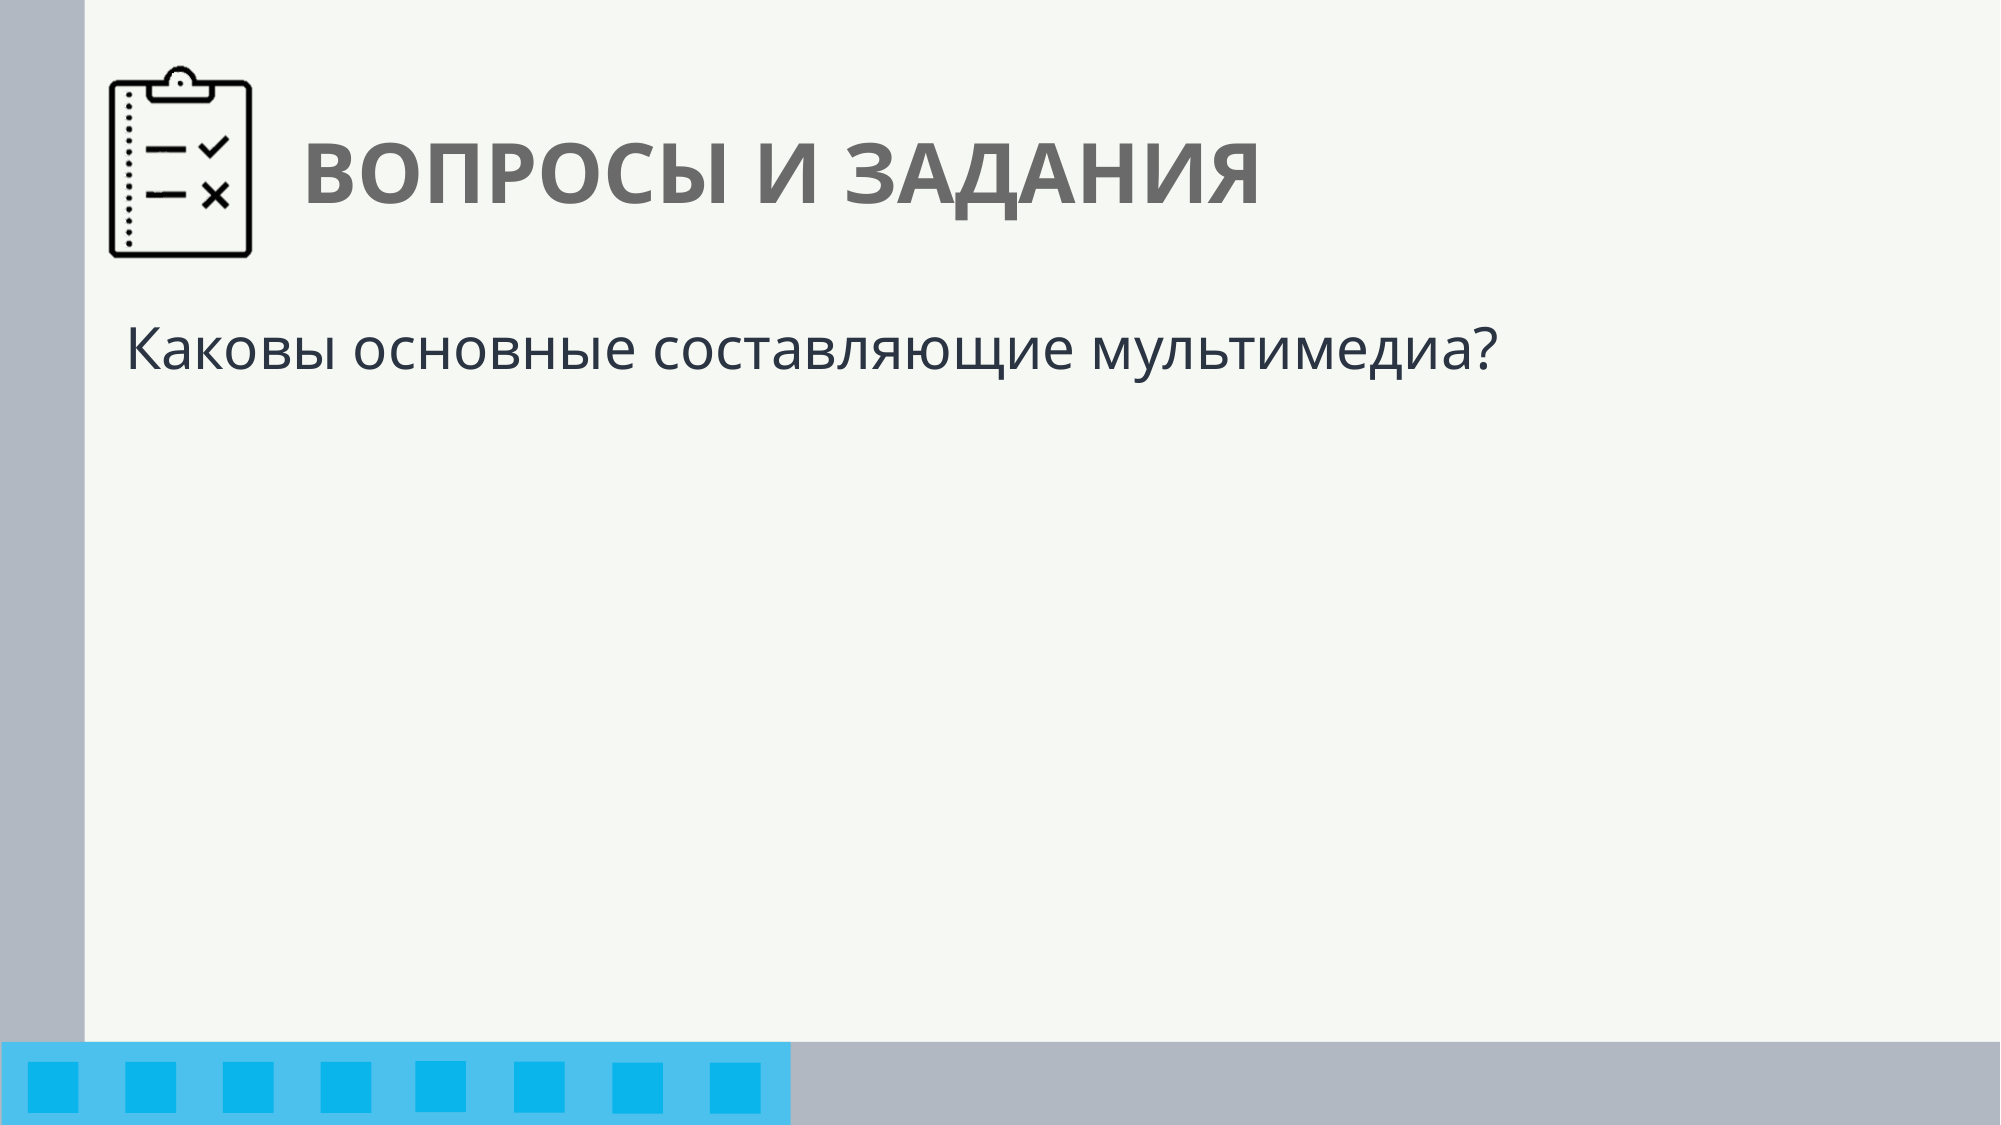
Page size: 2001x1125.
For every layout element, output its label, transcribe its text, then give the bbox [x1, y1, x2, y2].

picture [85, 54, 286, 286]
title ВОПРОСЫ И ЗАДАНИЯ [285, 67, 1892, 286]
list Каковы основные составляющие мультимедиа? [110, 311, 1892, 529]
